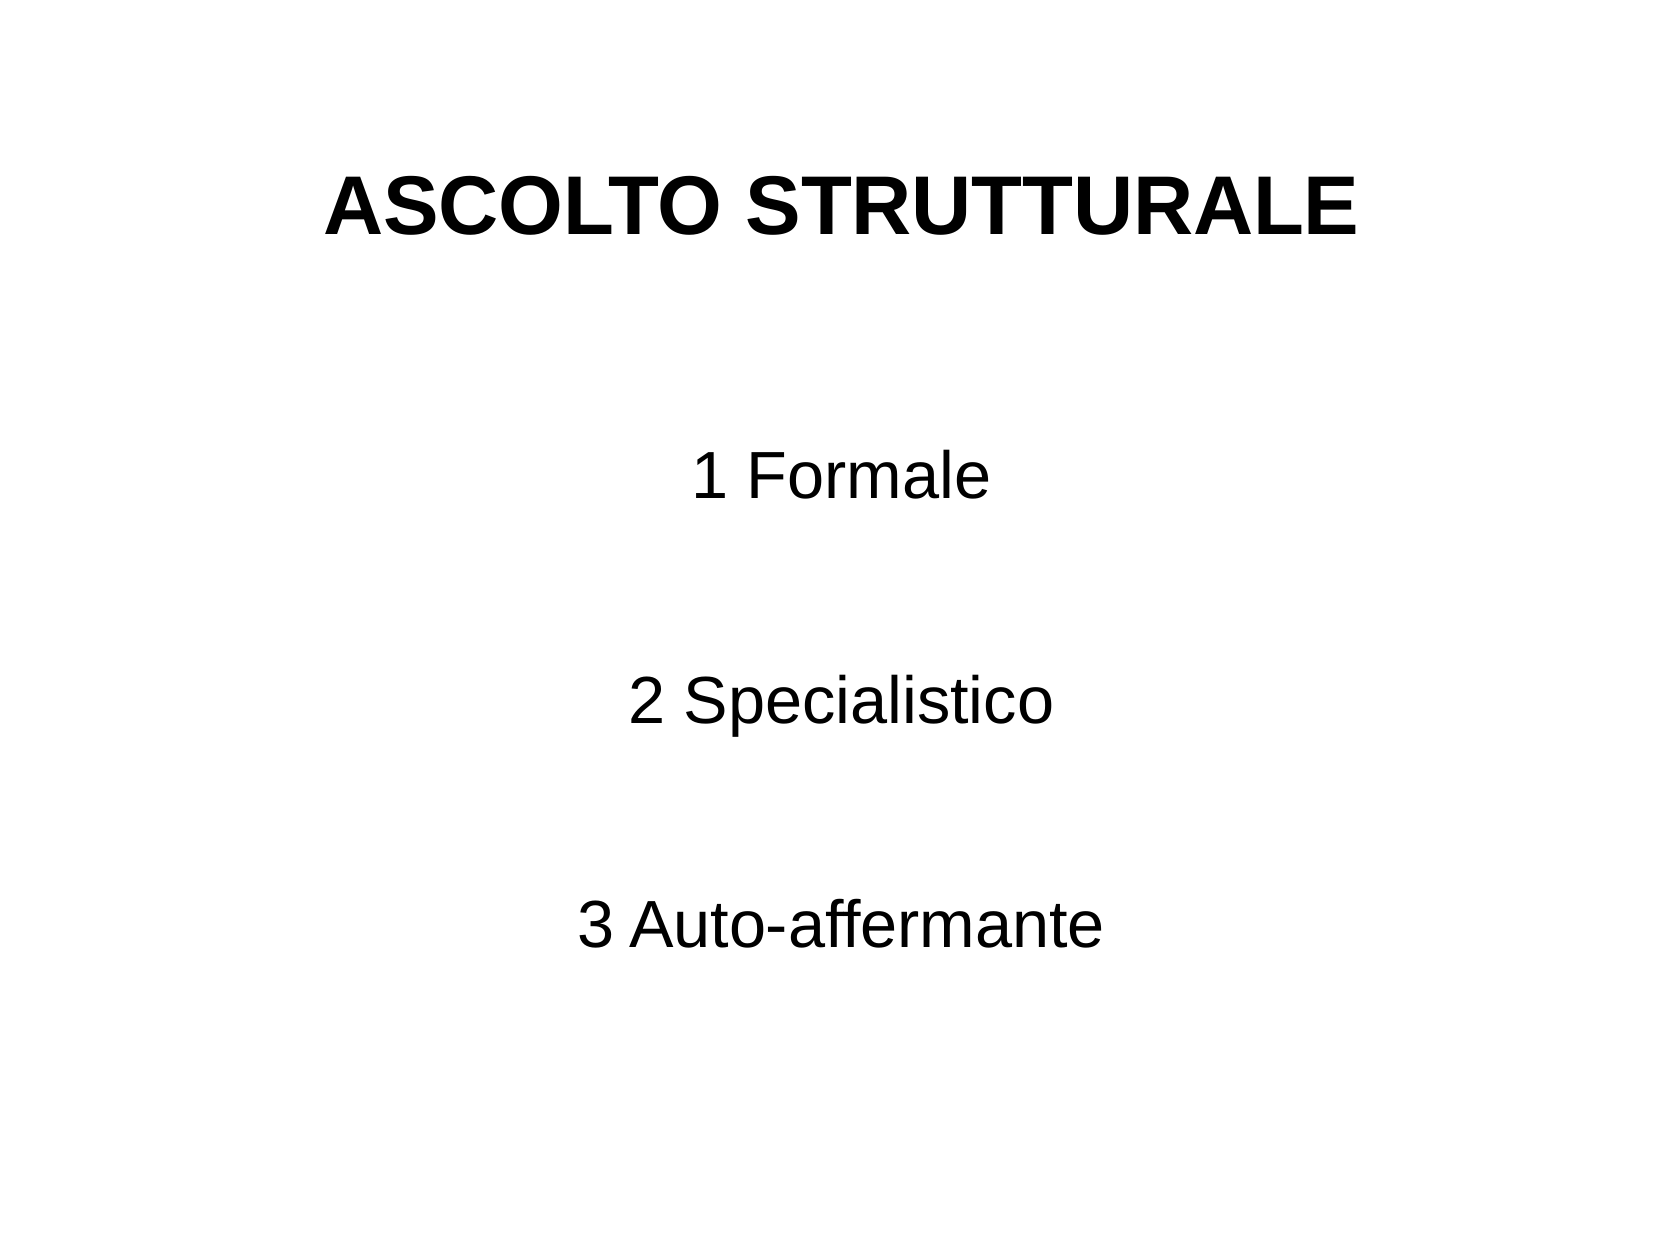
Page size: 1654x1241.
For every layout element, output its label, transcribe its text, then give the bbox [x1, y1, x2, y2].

text_box ASCOLTO STRUTTURALE 1 Formale 2 Specialistico 3 Auto-affermante [88, 59, 1595, 1071]
